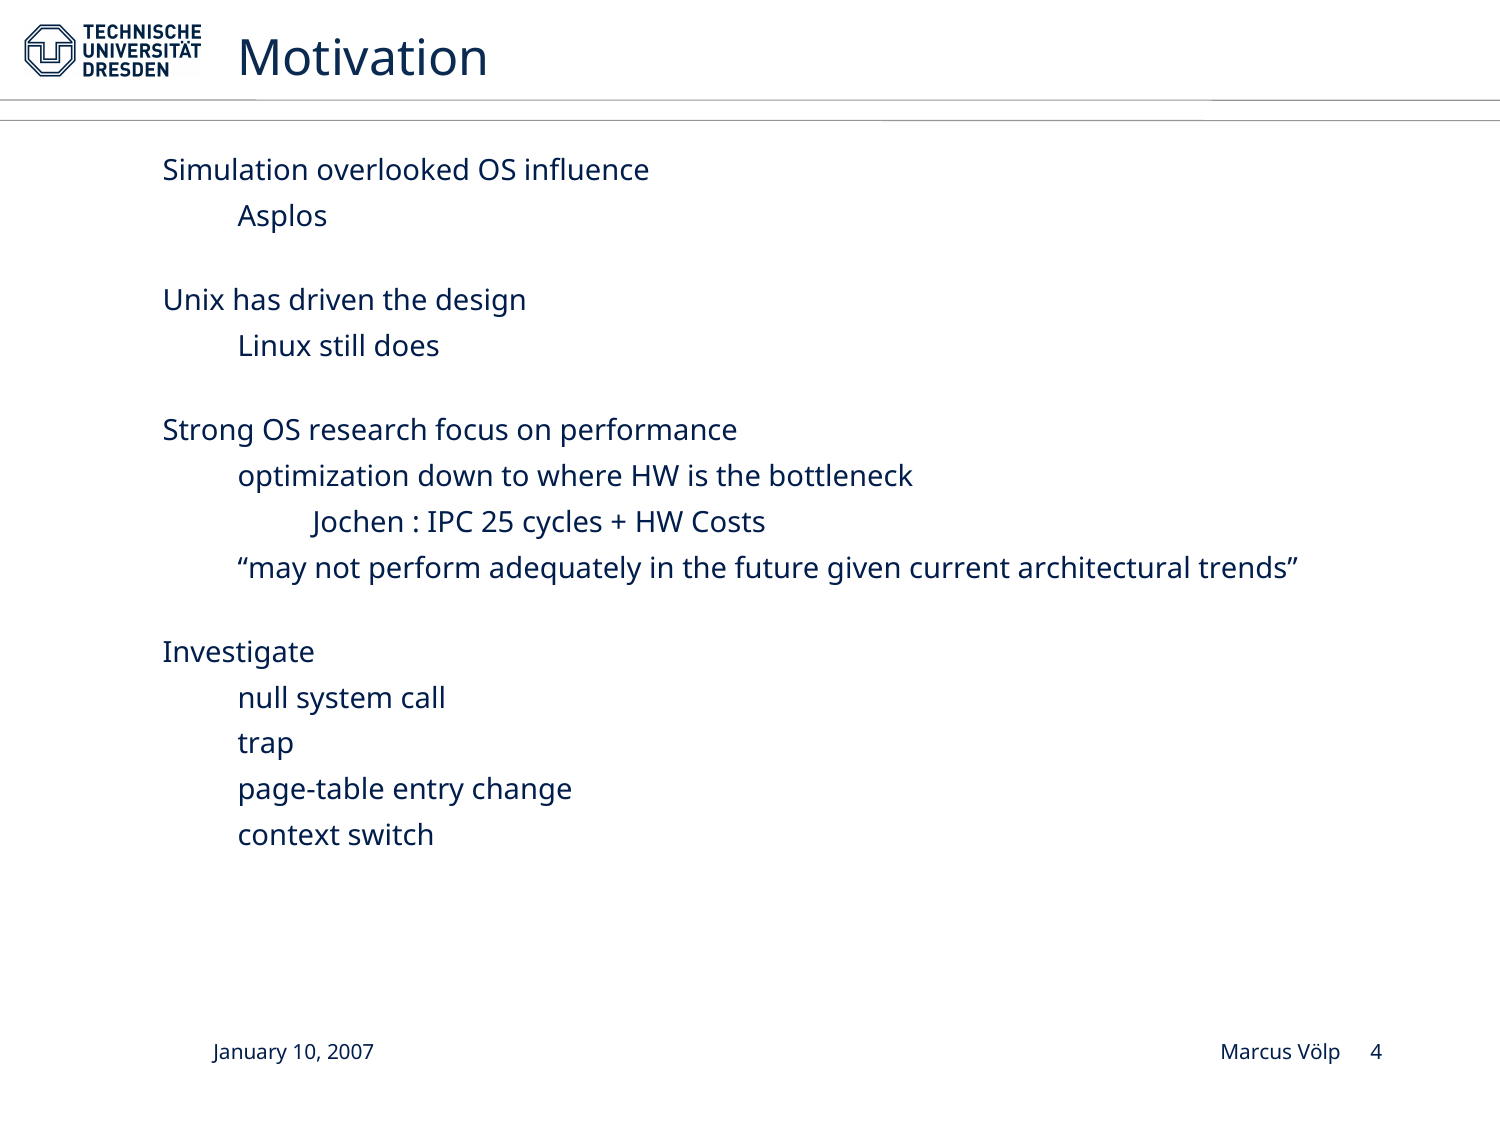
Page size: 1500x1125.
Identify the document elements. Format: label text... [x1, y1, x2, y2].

list Simulation overlooked OS influence Asplos Unix has driven the design Linux still does Strong OS research focus on performance optimization down to where HW is the bottleneck Jochen : IPC 25 cycles + HW Costs “may not perform adequately in the future given current architectural trends” Investigate null system call trap page-table entry change context switch [162, 149, 1387, 985]
picture [24, 24, 201, 77]
title Motivation [237, 19, 1437, 92]
